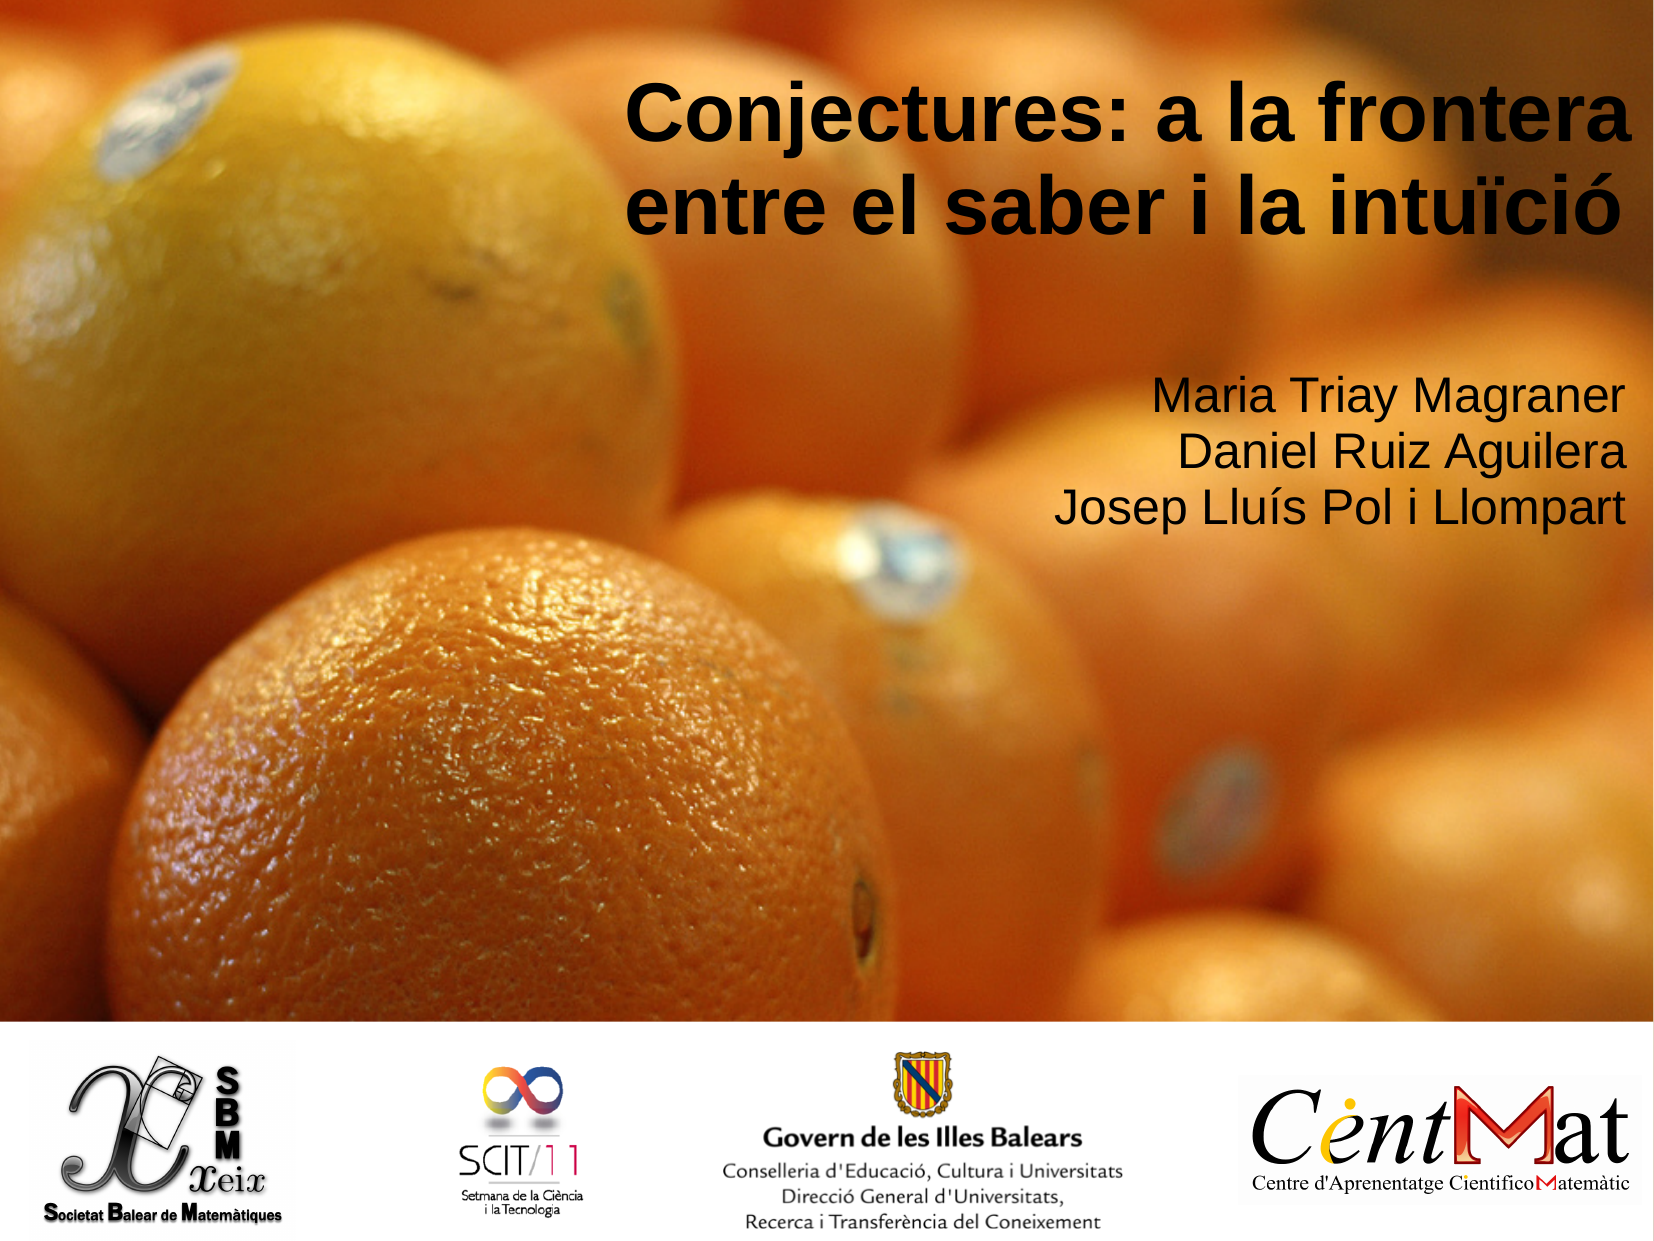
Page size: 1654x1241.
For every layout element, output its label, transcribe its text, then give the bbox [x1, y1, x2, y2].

picture [0, 0, 1654, 1021]
picture [723, 1051, 1123, 1229]
text_box Conjectures: a la frontera entre el saber i la intuïció [609, 59, 1648, 446]
text_box Maria Triay Magraner Daniel Ruiz Aguilera Josep Lluís Pol i Llompart [1039, 360, 1642, 543]
picture [29, 1040, 296, 1241]
picture [1238, 1075, 1642, 1205]
text_box [0, 1021, 1654, 1241]
picture [442, 1051, 603, 1229]
